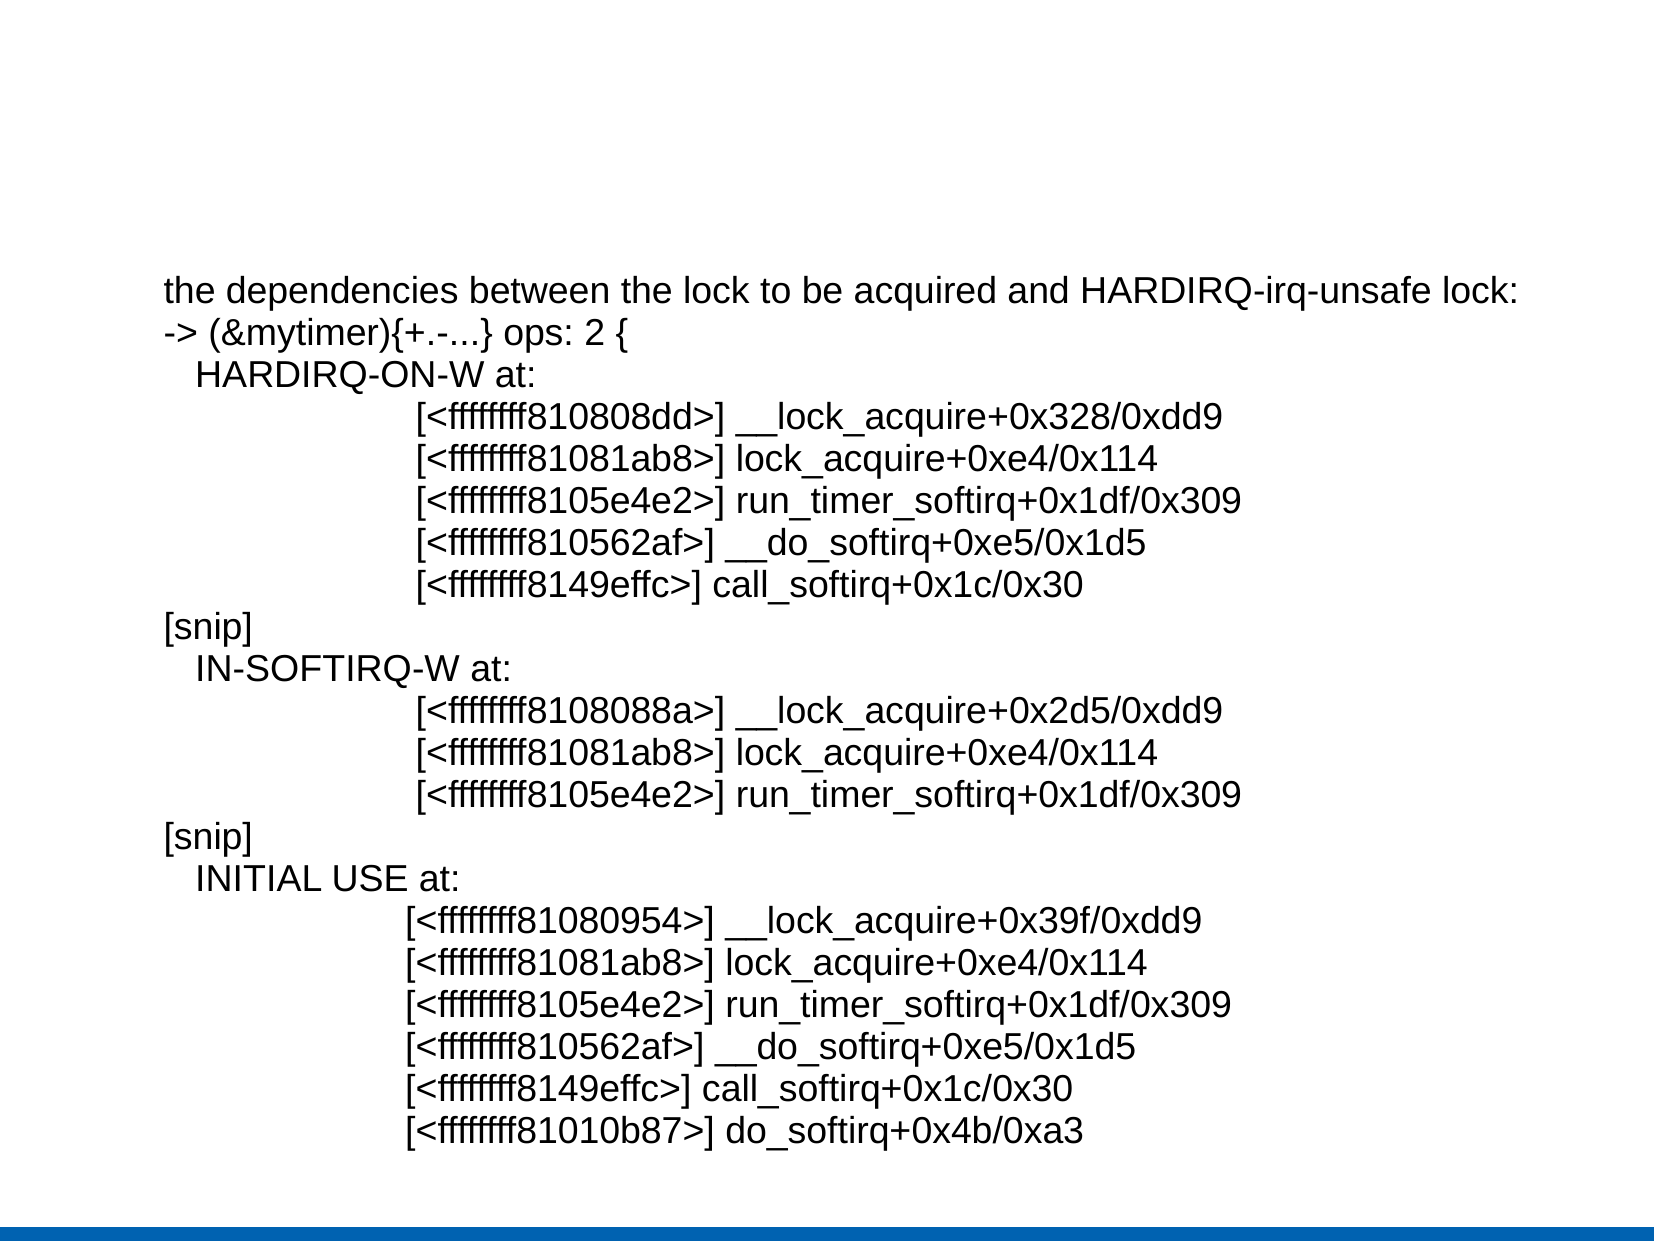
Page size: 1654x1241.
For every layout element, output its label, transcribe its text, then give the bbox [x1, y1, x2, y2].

text_box the dependencies between the lock to be acquired and HARDIRQ-irq-unsafe lock: -> (&mytimer){+.-...} ops: 2 { HARDIRQ-ON-W at: [<ffffffff810808dd>] __lock_acquire+0x328/0xdd9 [<ffffffff81081ab8>] lock_acquire+0xe4/0x114 [<ffffffff8105e4e2>] run_timer_softirq+0x1df/0x309 [<ffffffff810562af>] __do_softirq+0xe5/0x1d5 [<ffffffff8149effc>] call_softirq+0x1c/0x30 [snip] IN-SOFTIRQ-W at: [<ffffffff8108088a>] __lock_acquire+0x2d5/0xdd9 [<ffffffff81081ab8>] lock_acquire+0xe4/0x114 [<ffffffff8105e4e2>] run_timer_softirq+0x1df/0x309 [snip] INITIAL USE at: [<ffffffff81080954>] __lock_acquire+0x39f/0xdd9 [<ffffffff81081ab8>] lock_acquire+0xe4/0x114 [<ffffffff8105e4e2>] run_timer_softirq+0x1df/0x309 [<ffffffff810562af>] __do_softirq+0xe5/0x1d5 [<ffffffff8149effc>] call_softirq+0x1c/0x30 [<ffffffff81010b87>] do_softirq+0x4b/0xa3 [148, 262, 1538, 1160]
